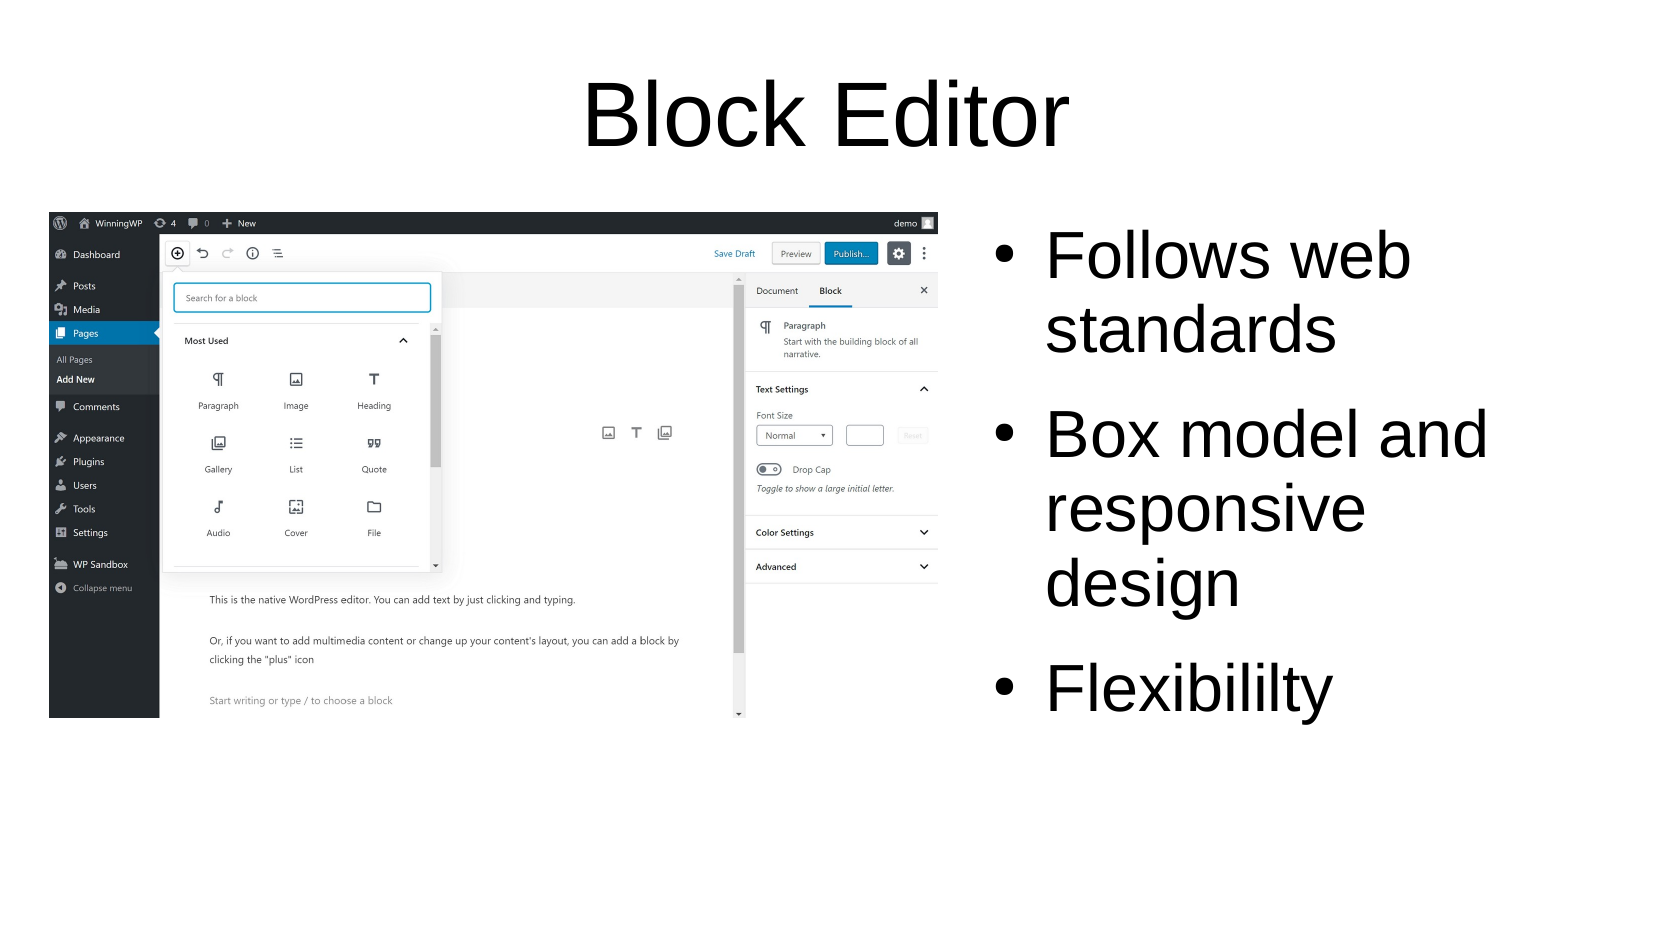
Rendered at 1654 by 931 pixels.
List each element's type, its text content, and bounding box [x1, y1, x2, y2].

list Follows web standards Box model and responsive design Flexibililty [975, 217, 1571, 758]
picture [49, 212, 938, 718]
title Block Editor [82, 37, 1571, 193]
picture [56, 327, 65, 338]
picture [75, 331, 97, 338]
